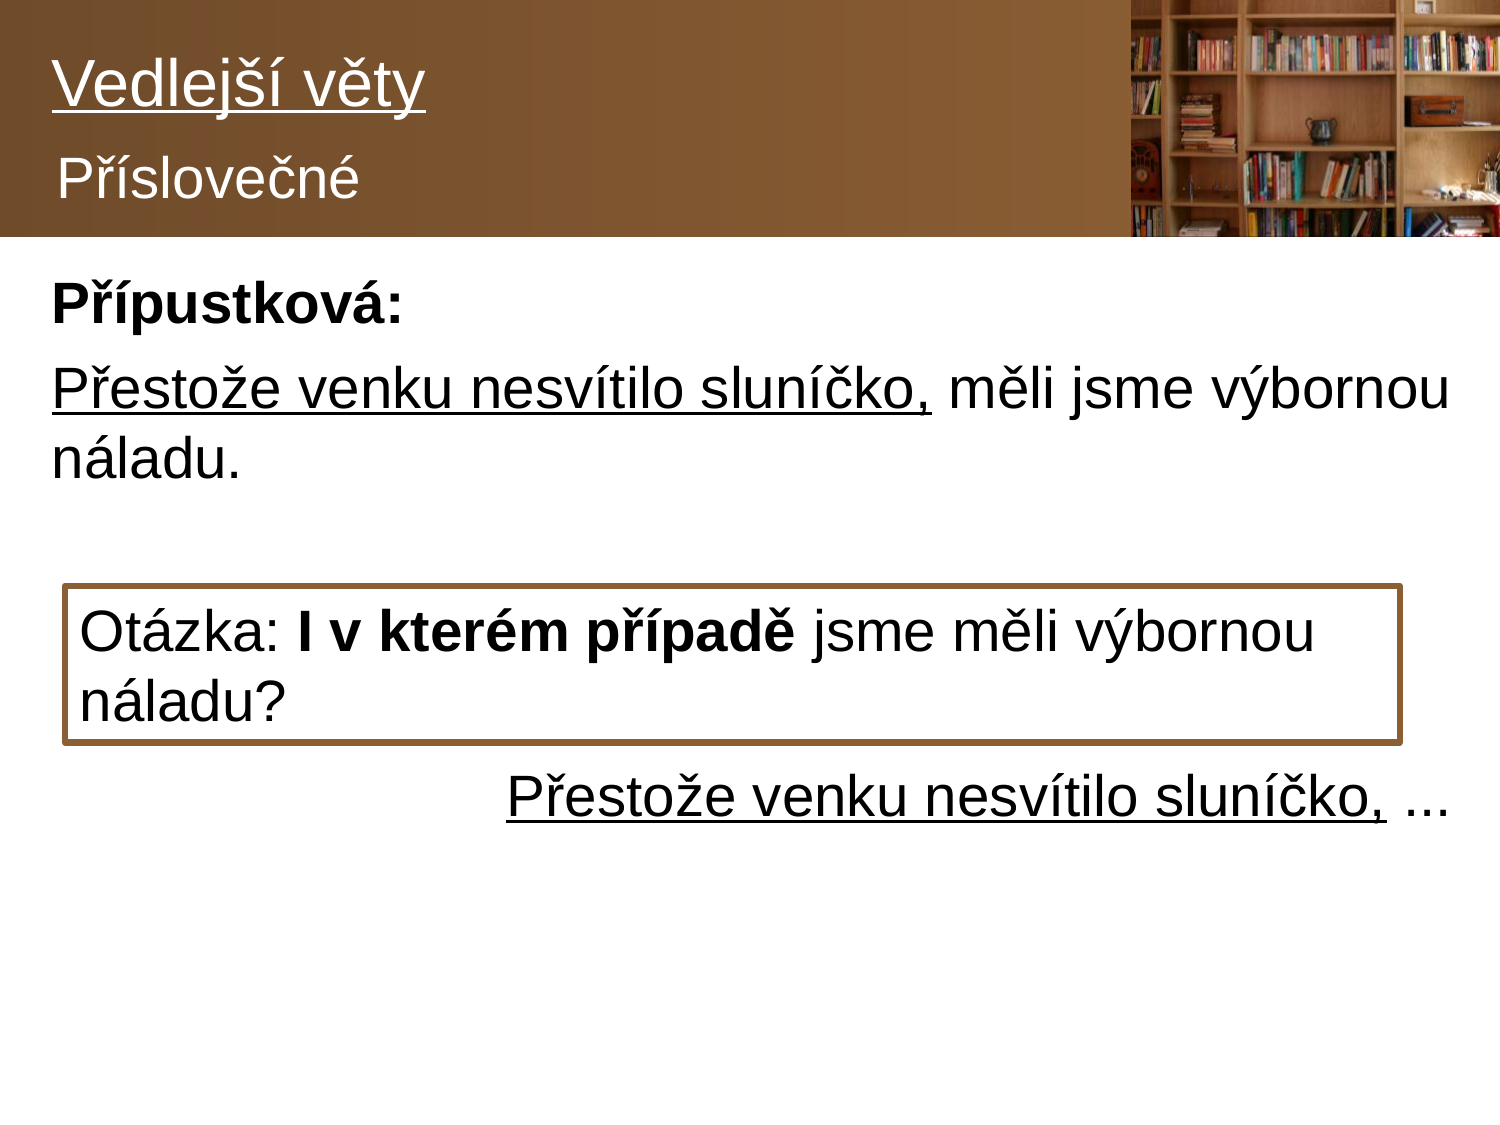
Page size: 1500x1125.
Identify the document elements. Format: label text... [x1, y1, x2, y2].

text_box Otázka: I v kterém případě jsme měli výbornou náladu? [64, 585, 1400, 743]
text_box Příslovečné [41, 132, 1128, 219]
text_box Vedlejší věty [36, 3, 1160, 155]
text_box Přípustková: Přestože venku nesvítilo sluníčko, měli jsme výbornou náladu. Přestože venku nesvítilo sluníčko, ... [36, 257, 1477, 1024]
